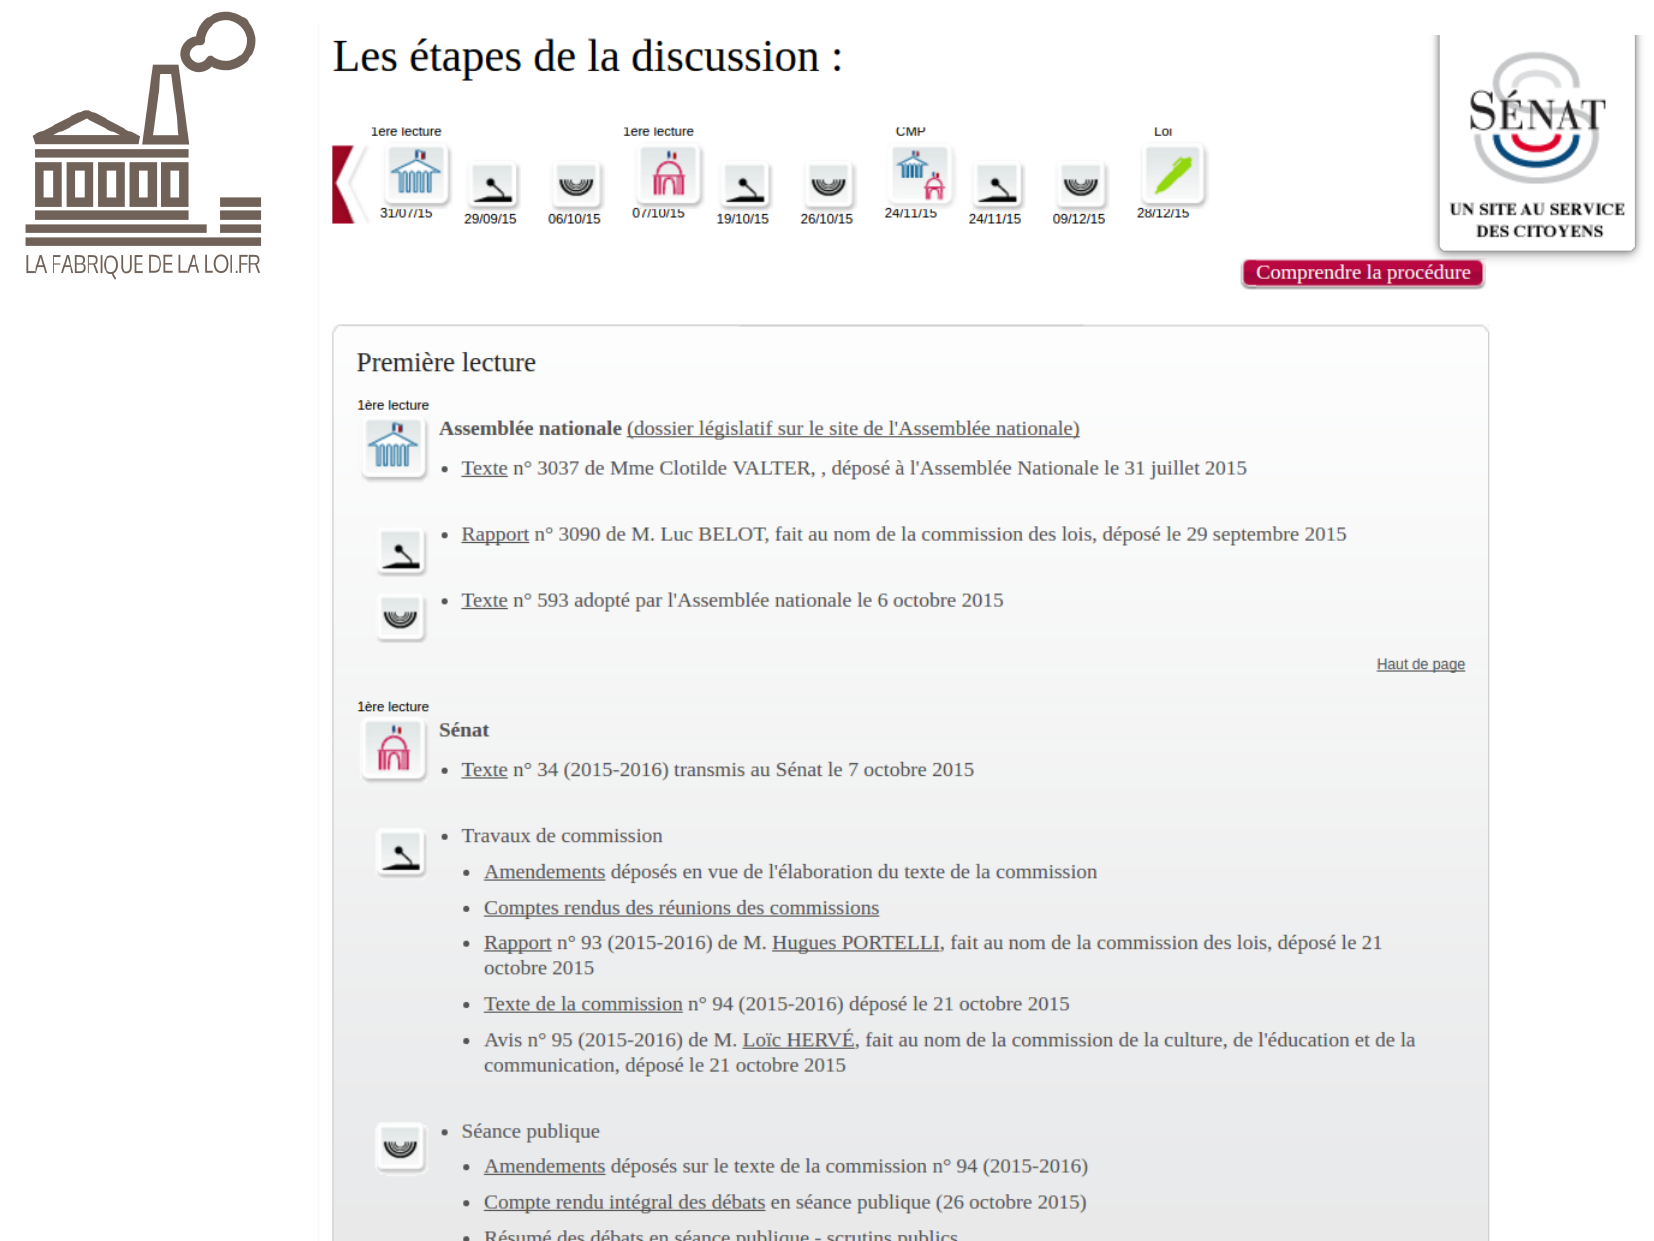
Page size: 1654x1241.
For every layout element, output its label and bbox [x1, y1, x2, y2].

picture [318, 23, 1654, 1241]
picture [0, 0, 284, 284]
